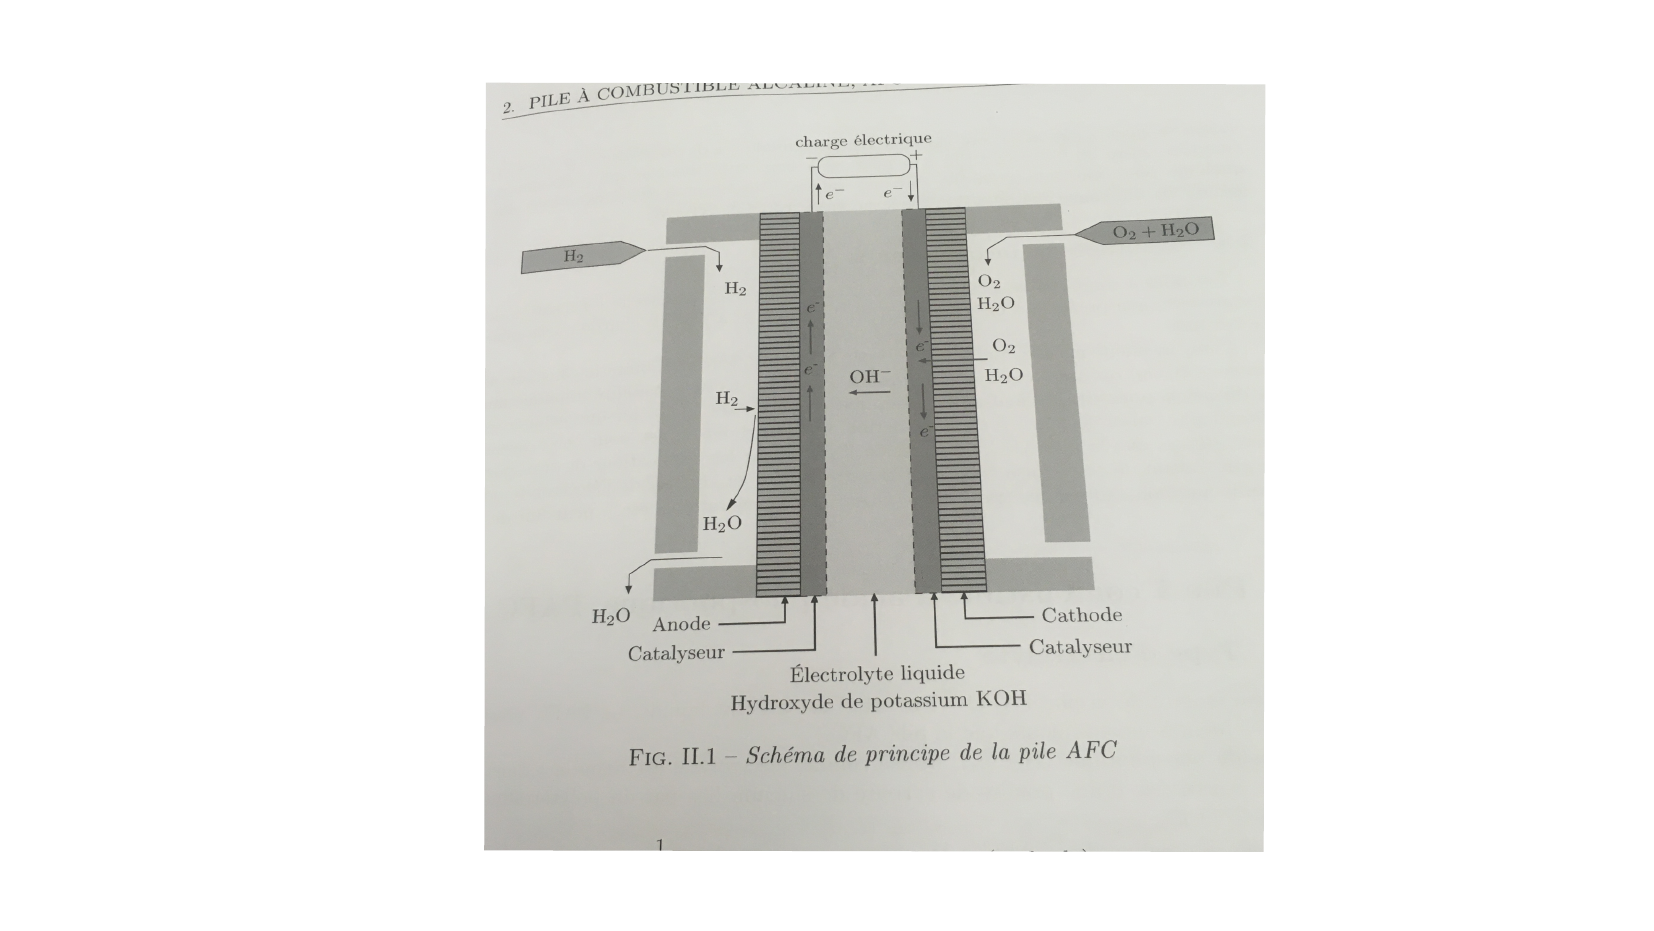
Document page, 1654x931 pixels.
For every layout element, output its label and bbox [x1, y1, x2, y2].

picture [484, 82, 1266, 852]
